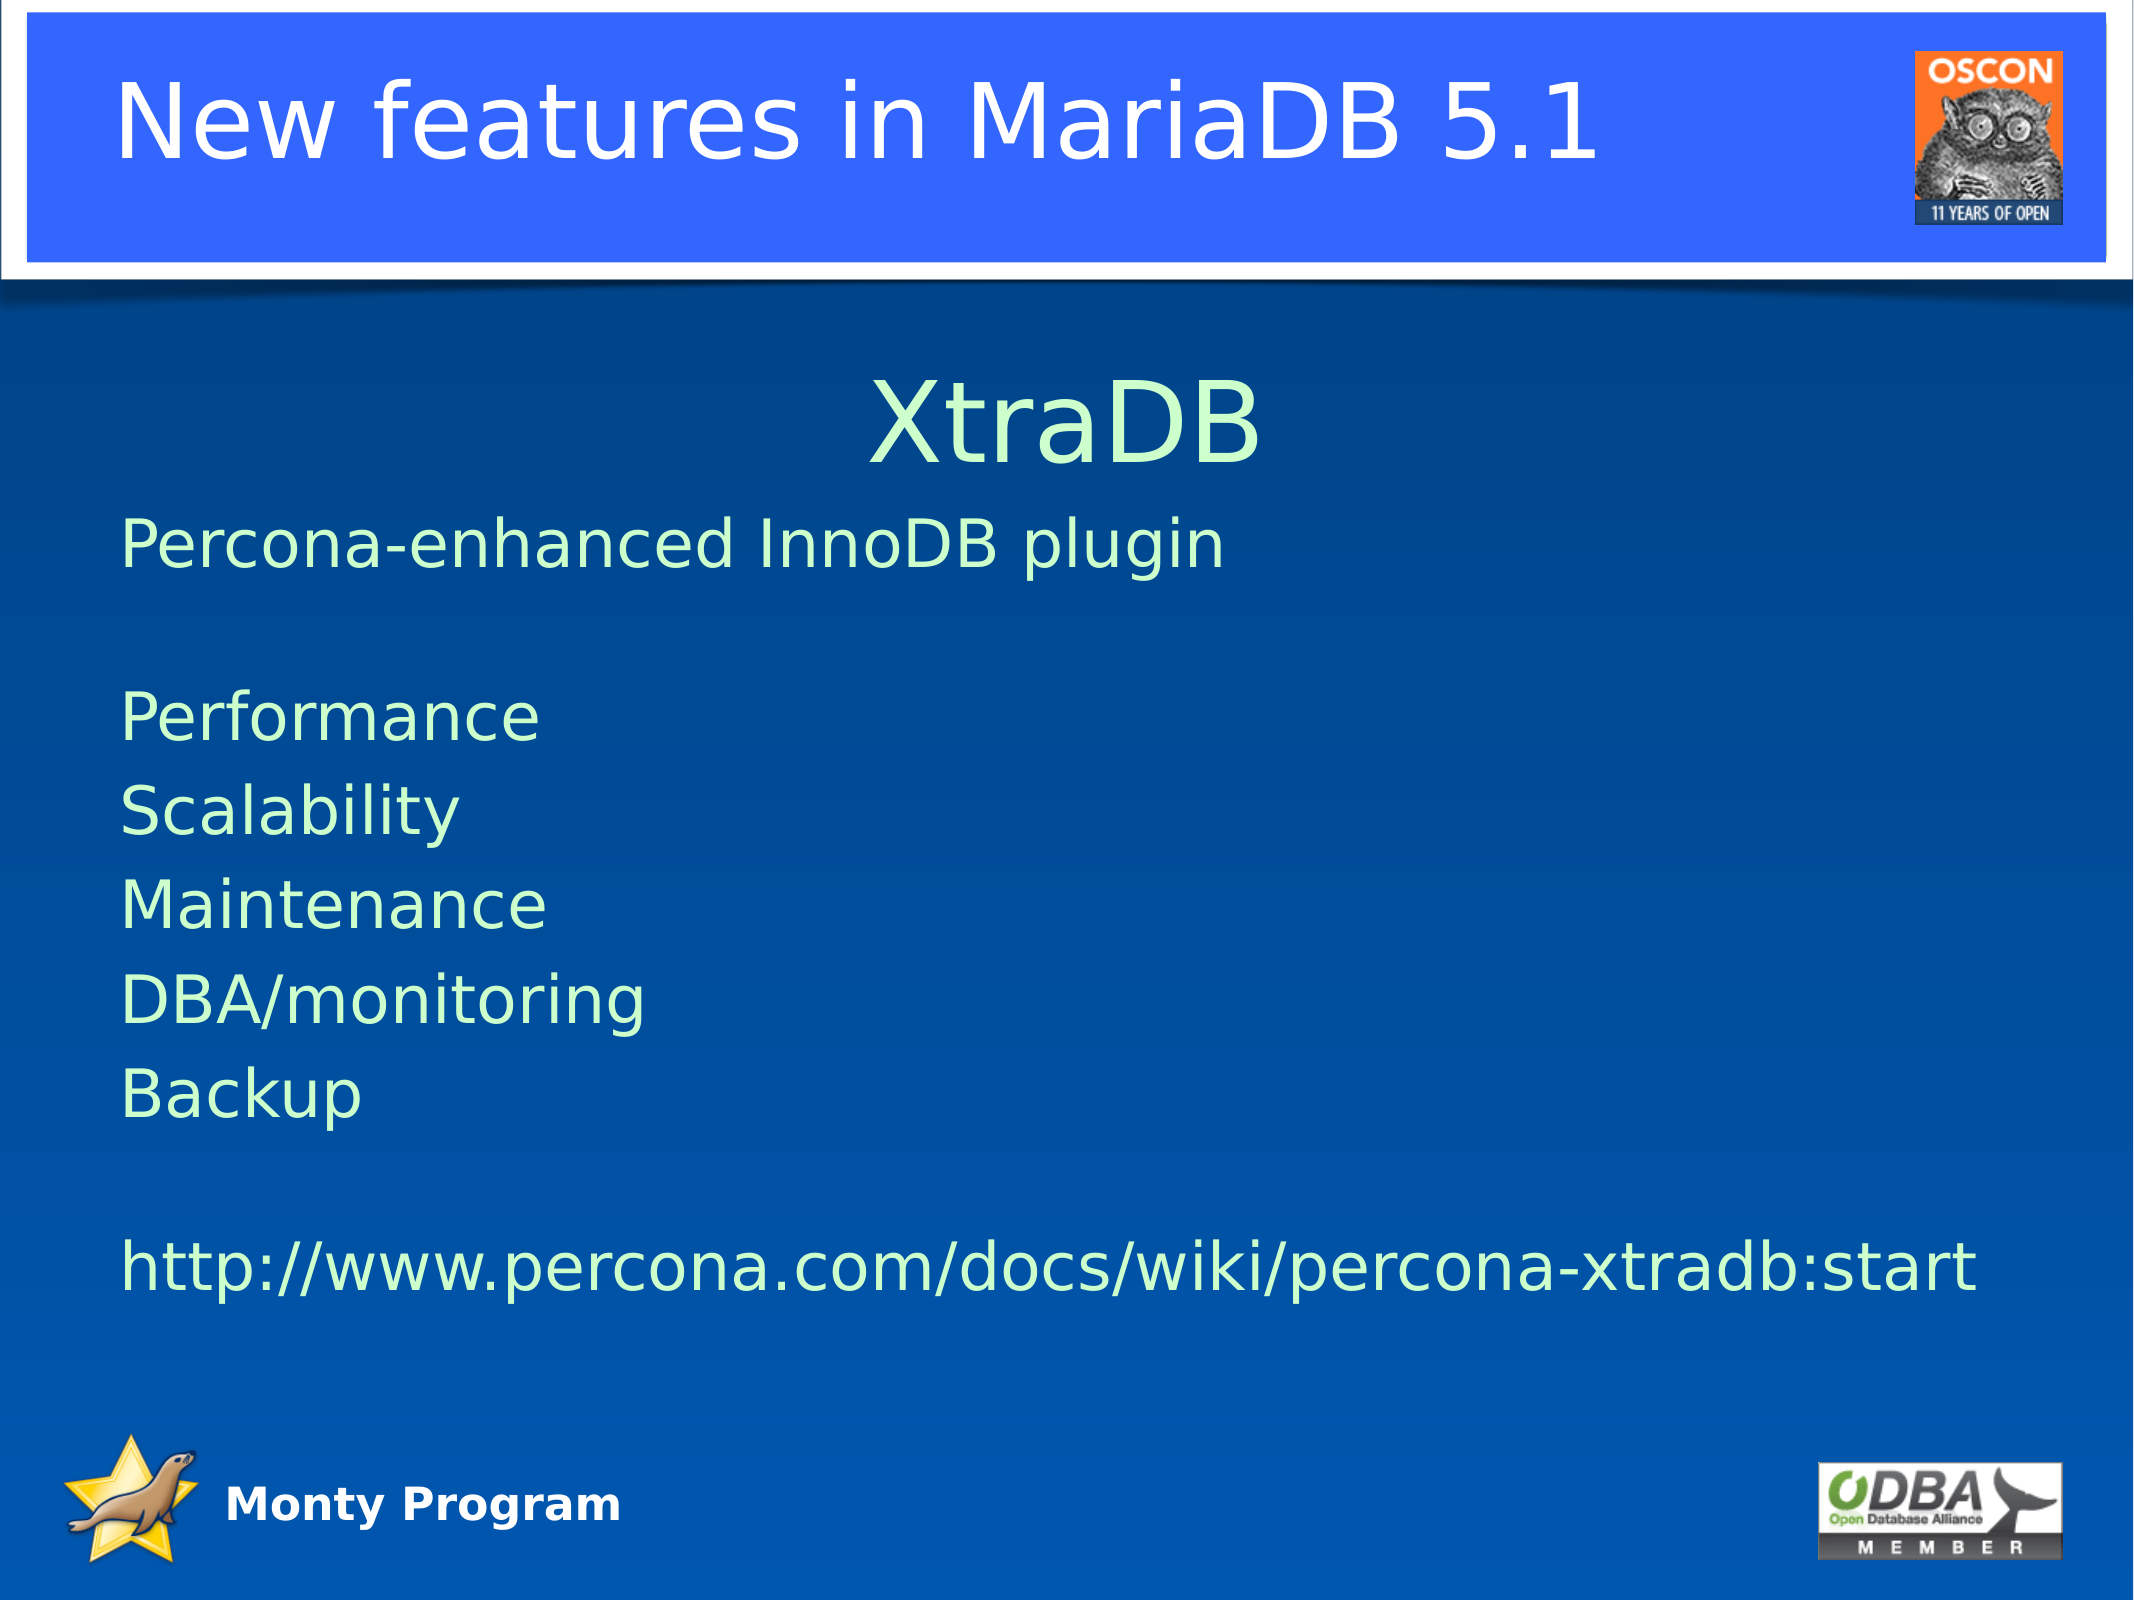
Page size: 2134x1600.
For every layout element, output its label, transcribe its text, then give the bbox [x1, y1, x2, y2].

title New features in MariaDB 5.1 [104, 29, 2067, 217]
picture [1818, 1462, 2063, 1560]
list XtraDB Percona-enhanced InnoDB plugin Performance Scalability Maintenance DBA/monitoring Backup http://www.percona.com/docs/wiki/percona-xtradb:start [89, 349, 2053, 1411]
picture [60, 1428, 203, 1571]
picture [0, 0, 2134, 313]
